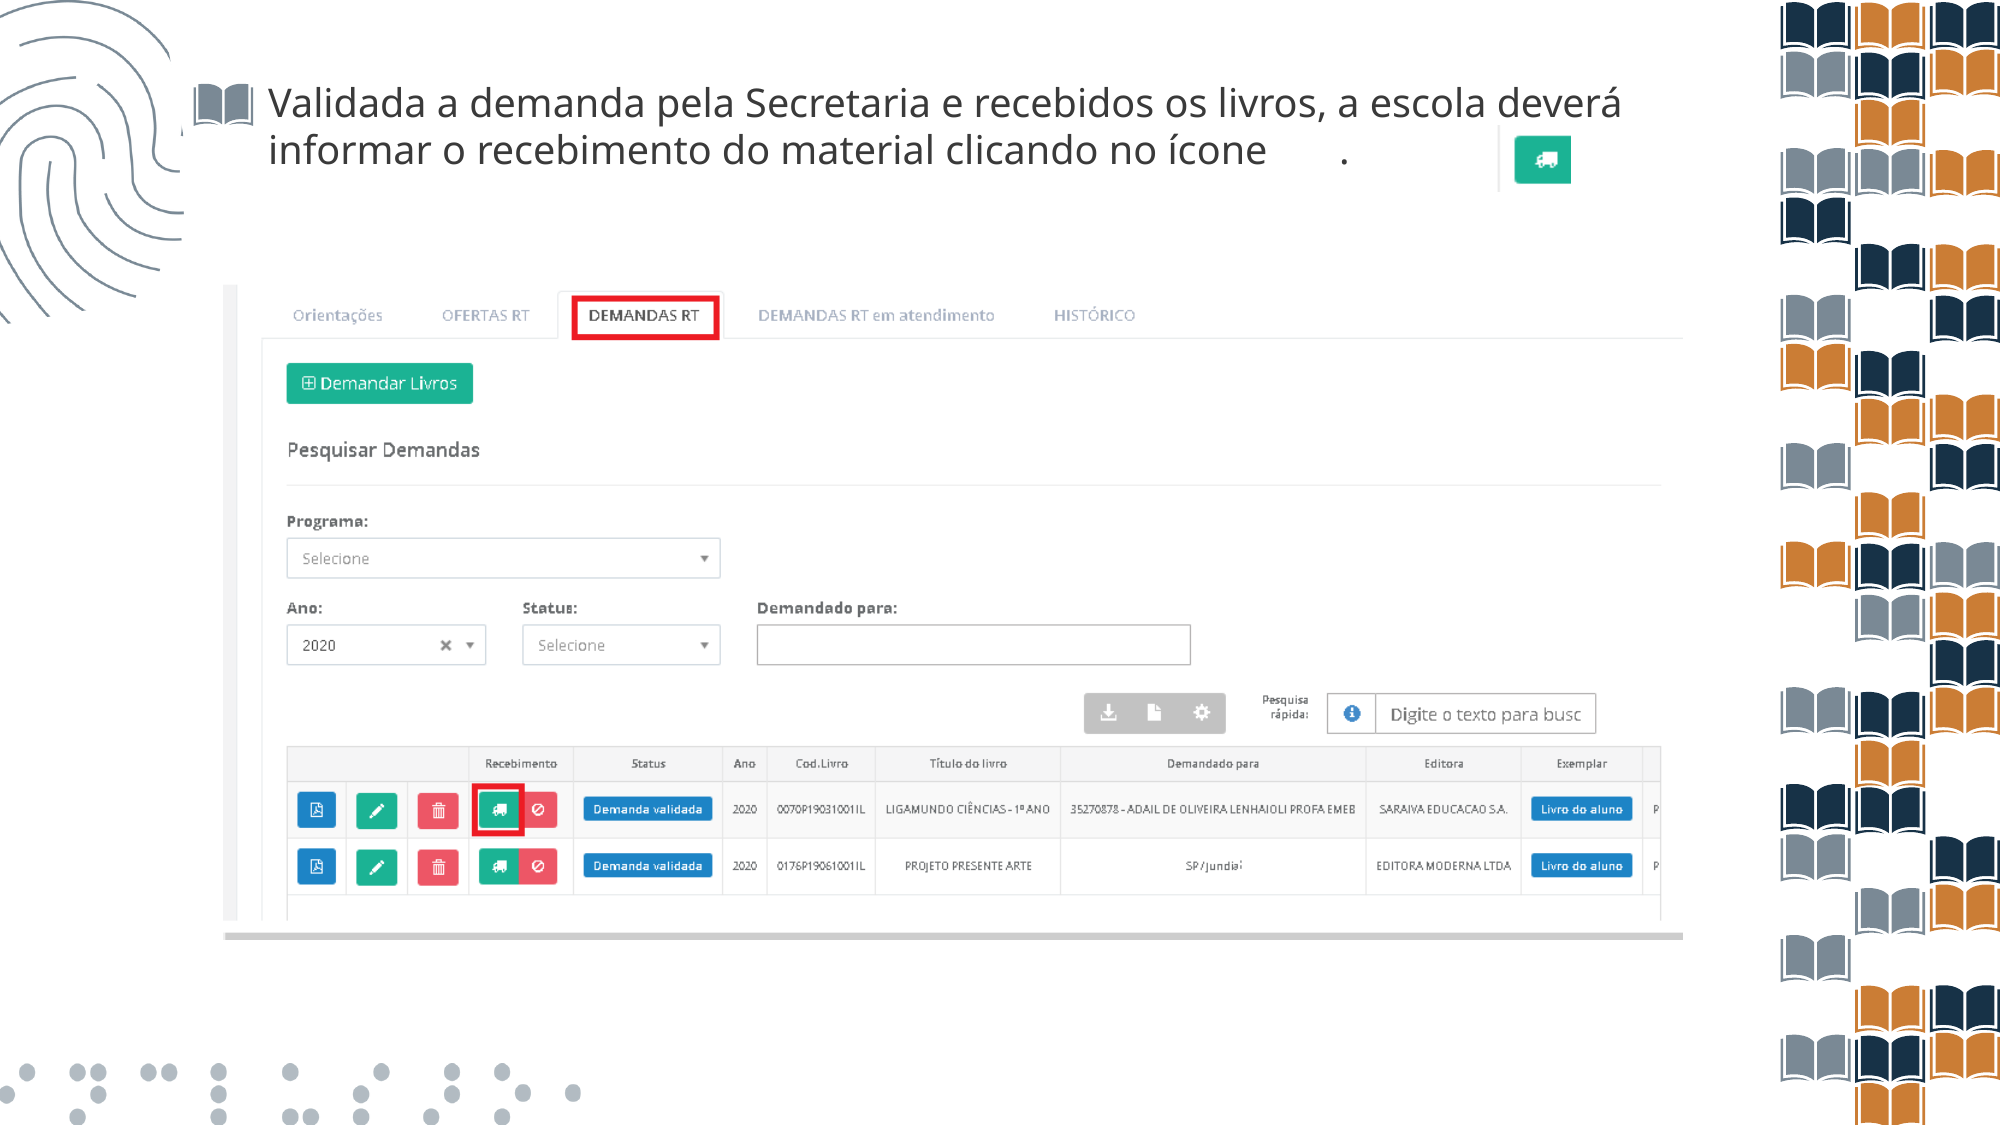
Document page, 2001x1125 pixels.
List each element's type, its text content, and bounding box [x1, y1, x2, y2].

text_box [1855, 885, 1926, 936]
text_box [1929, 242, 2000, 292]
text_box [1929, 983, 2000, 1081]
text_box [1855, 592, 1926, 643]
text_box [1780, 932, 1851, 983]
text_box [1855, 0, 1926, 197]
text_box [1780, 0, 1851, 99]
text_box [1929, 147, 2000, 198]
text_box [1780, 440, 1851, 491]
text_box [1780, 1032, 1851, 1082]
text_box [193, 81, 253, 126]
text_box [0, 0, 210, 326]
text_box [1855, 983, 1926, 1125]
text_box [1855, 541, 1926, 591]
text_box [1929, 834, 2000, 932]
text_box [1780, 145, 1851, 245]
text_box [1780, 292, 1851, 392]
text_box [1929, 293, 2000, 343]
text_box [1855, 241, 1926, 292]
text_box [1855, 689, 1926, 835]
text_box Validada a demanda pela Secretaria e recebidos os livros, a escola deverá informar o recebimento do material clicando no ícone . [253, 70, 1708, 182]
text_box [1780, 781, 1851, 882]
text_box [1929, 539, 2000, 735]
text_box [1780, 684, 1851, 735]
text_box [1929, 392, 2000, 492]
text_box [1780, 539, 1851, 589]
text_box [0, 1063, 581, 1125]
picture [223, 280, 1683, 940]
picture [1489, 125, 1571, 192]
text_box [1929, 0, 2000, 97]
text_box [1855, 490, 1926, 540]
text_box [1855, 348, 1926, 447]
